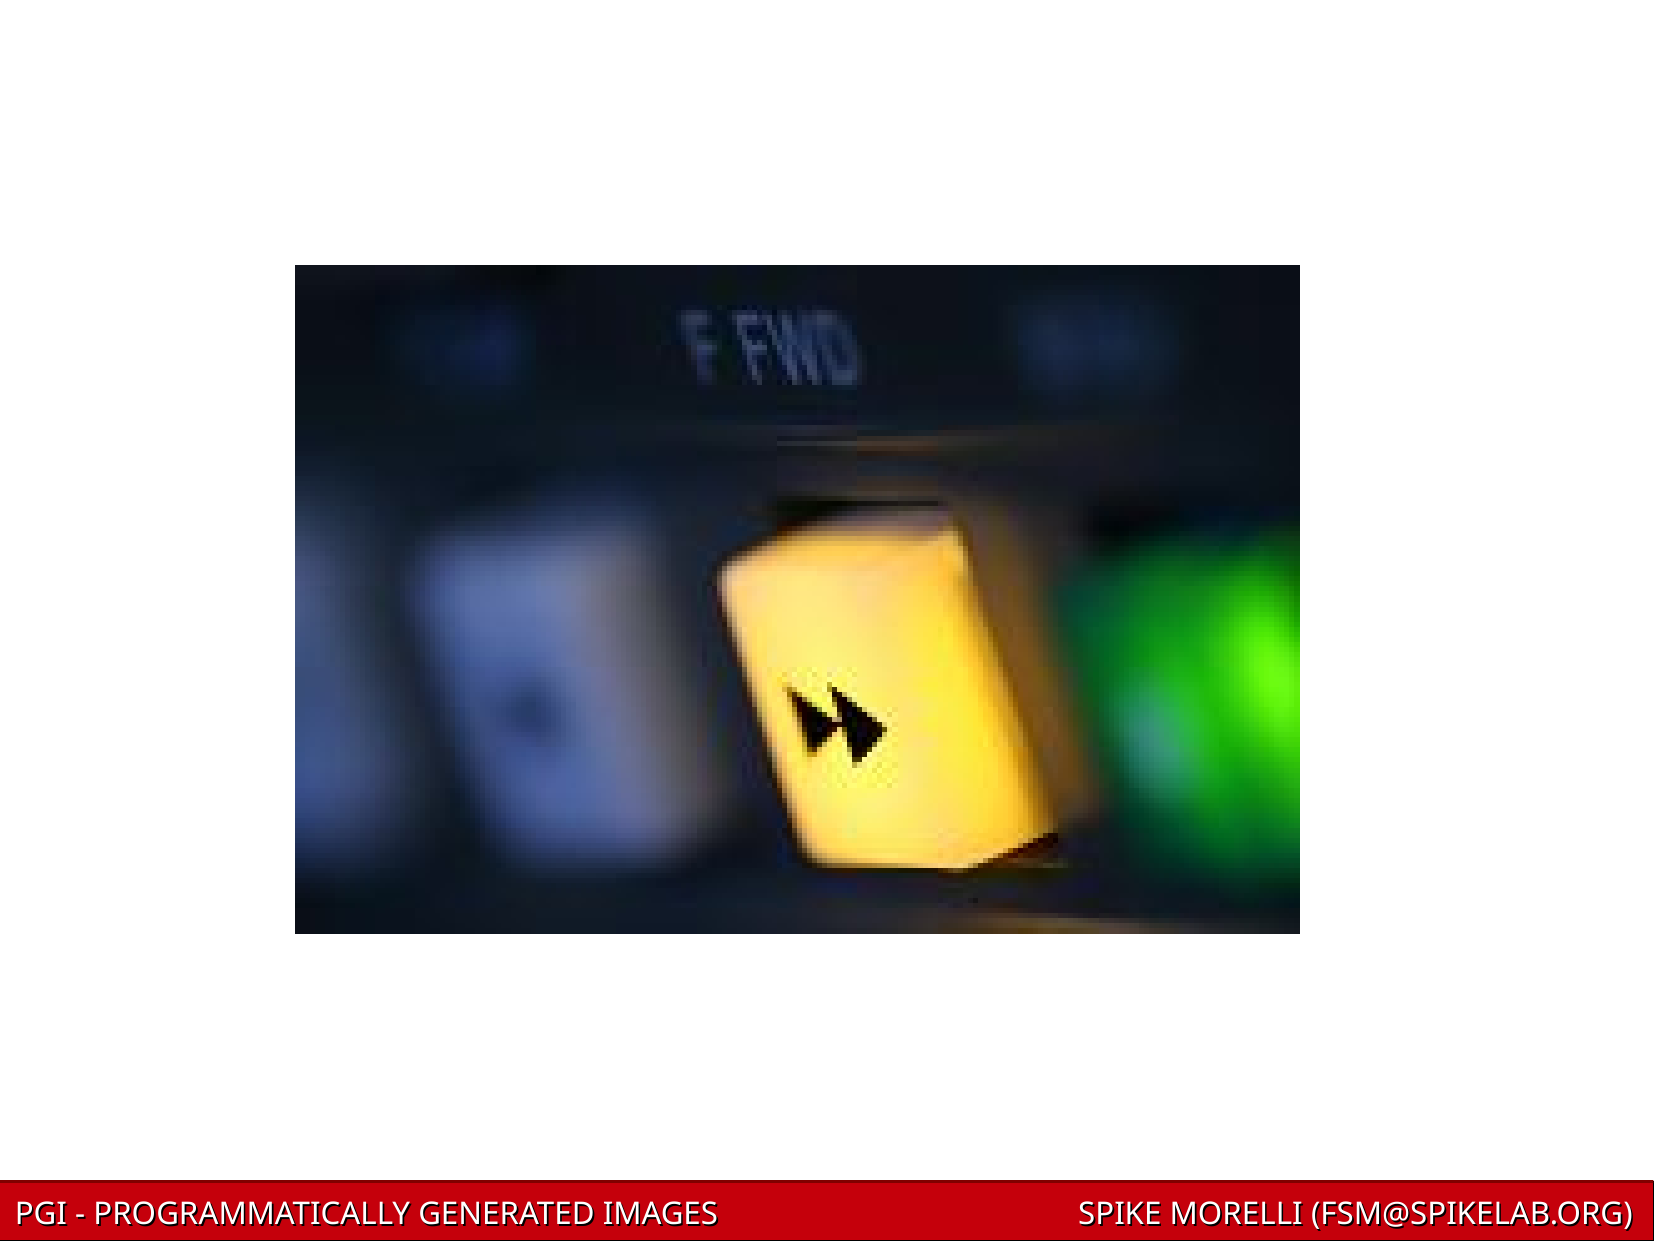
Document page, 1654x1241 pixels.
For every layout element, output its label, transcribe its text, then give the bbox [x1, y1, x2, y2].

text_box PGI - PROGRAMMATICALLY GENERATED IMAGES [0, 1184, 722, 1235]
picture [295, 265, 1300, 934]
text_box [0, 1183, 1654, 1241]
text_box SPIKE MORELLI (FSM@SPIKELAB.ORG) [1063, 1184, 1643, 1235]
